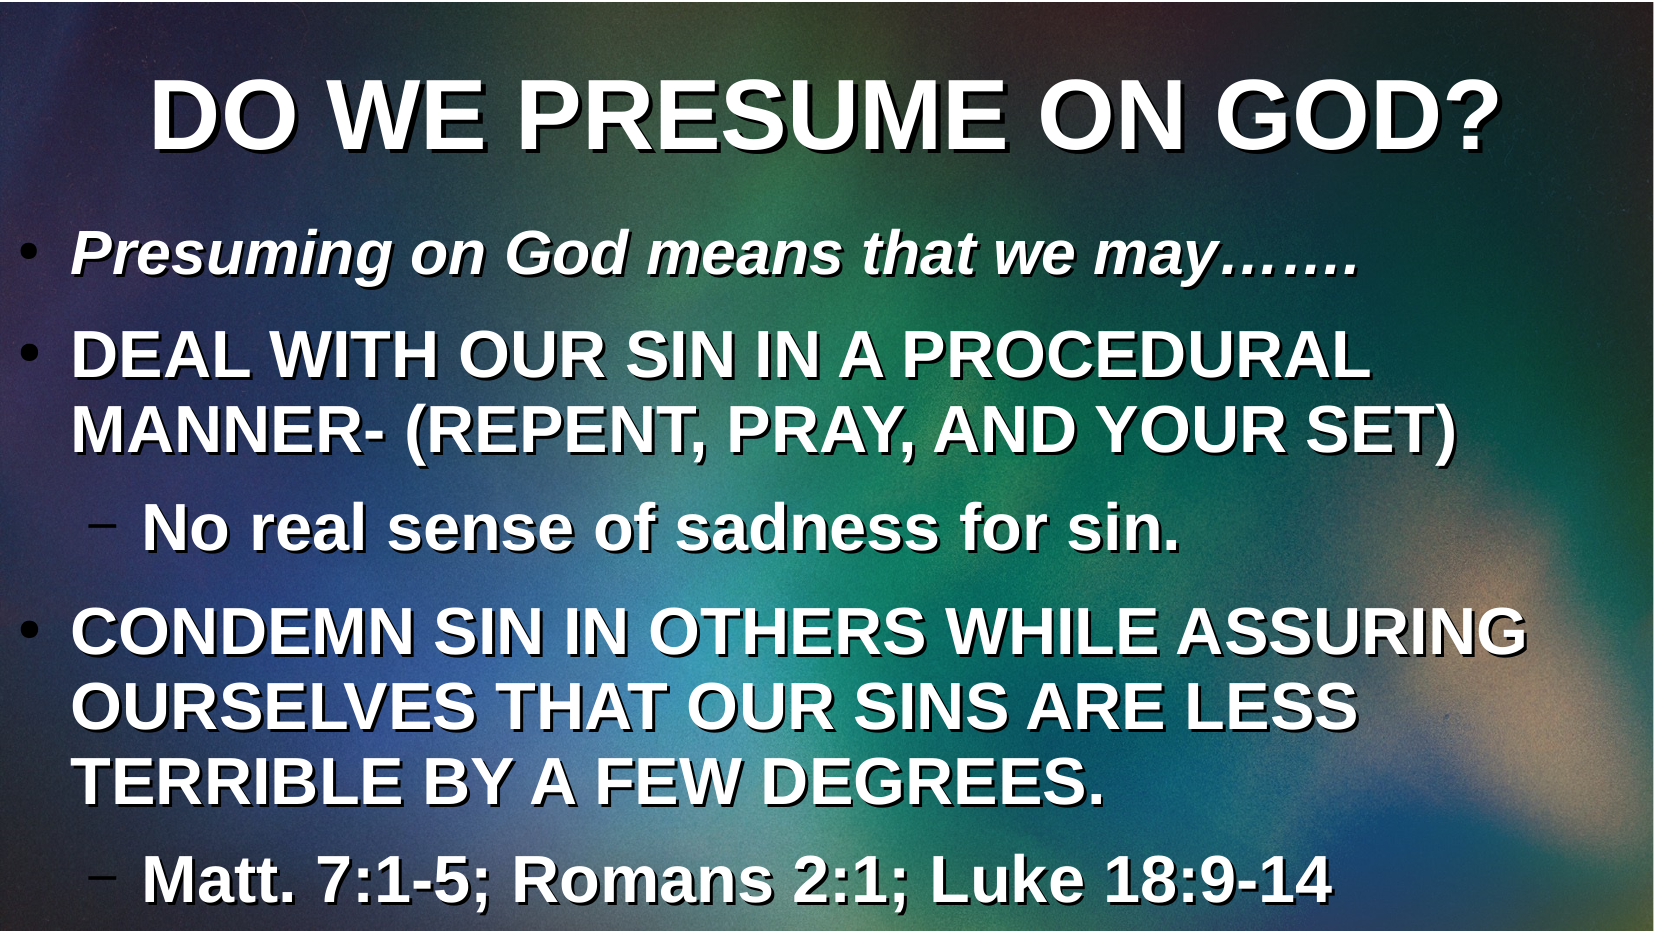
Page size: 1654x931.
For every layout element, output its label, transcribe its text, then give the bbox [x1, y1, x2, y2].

title DO WE PRESUME ON GOD? [82, 37, 1571, 193]
picture [0, 2, 1654, 217]
list Presuming on God means that we may……. DEAL WITH OUR SIN IN A PROCEDURAL MANNER- (REPENT, PRAY, AND YOUR SET) No real sense of sadness for sin. CONDEMN SIN IN OTHERS WHILE ASSURING OURSELVES THAT OUR SINS ARE LESS TERRIBLE BY A FEW DEGREES. Matt. 7:1-5; Romans 2:1; Luke 18:9-14 [0, 217, 1654, 931]
